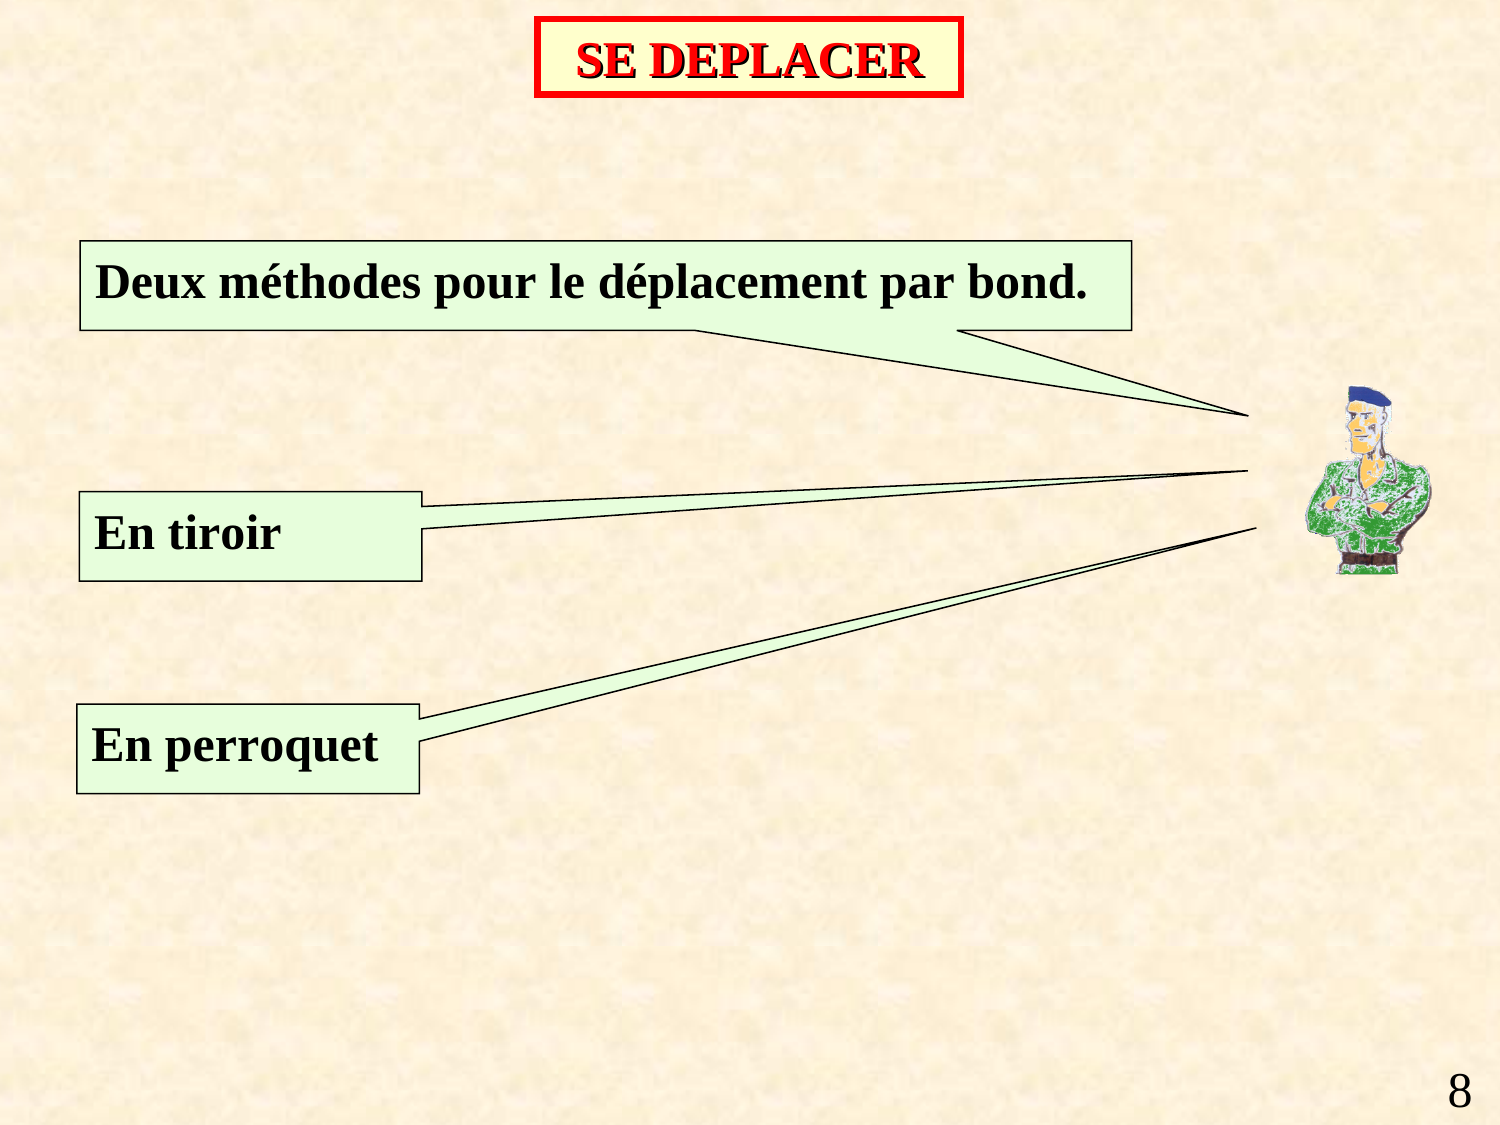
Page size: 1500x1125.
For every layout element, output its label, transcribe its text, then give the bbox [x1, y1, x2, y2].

picture [0, 0, 1500, 1125]
text_box Deux méthodes pour le déplacement par bond. [80, 240, 1249, 416]
text_box En tiroir [79, 470, 1248, 582]
text_box En perroquet [76, 527, 1257, 794]
text_box SE DEPLACER [537, 18, 961, 95]
